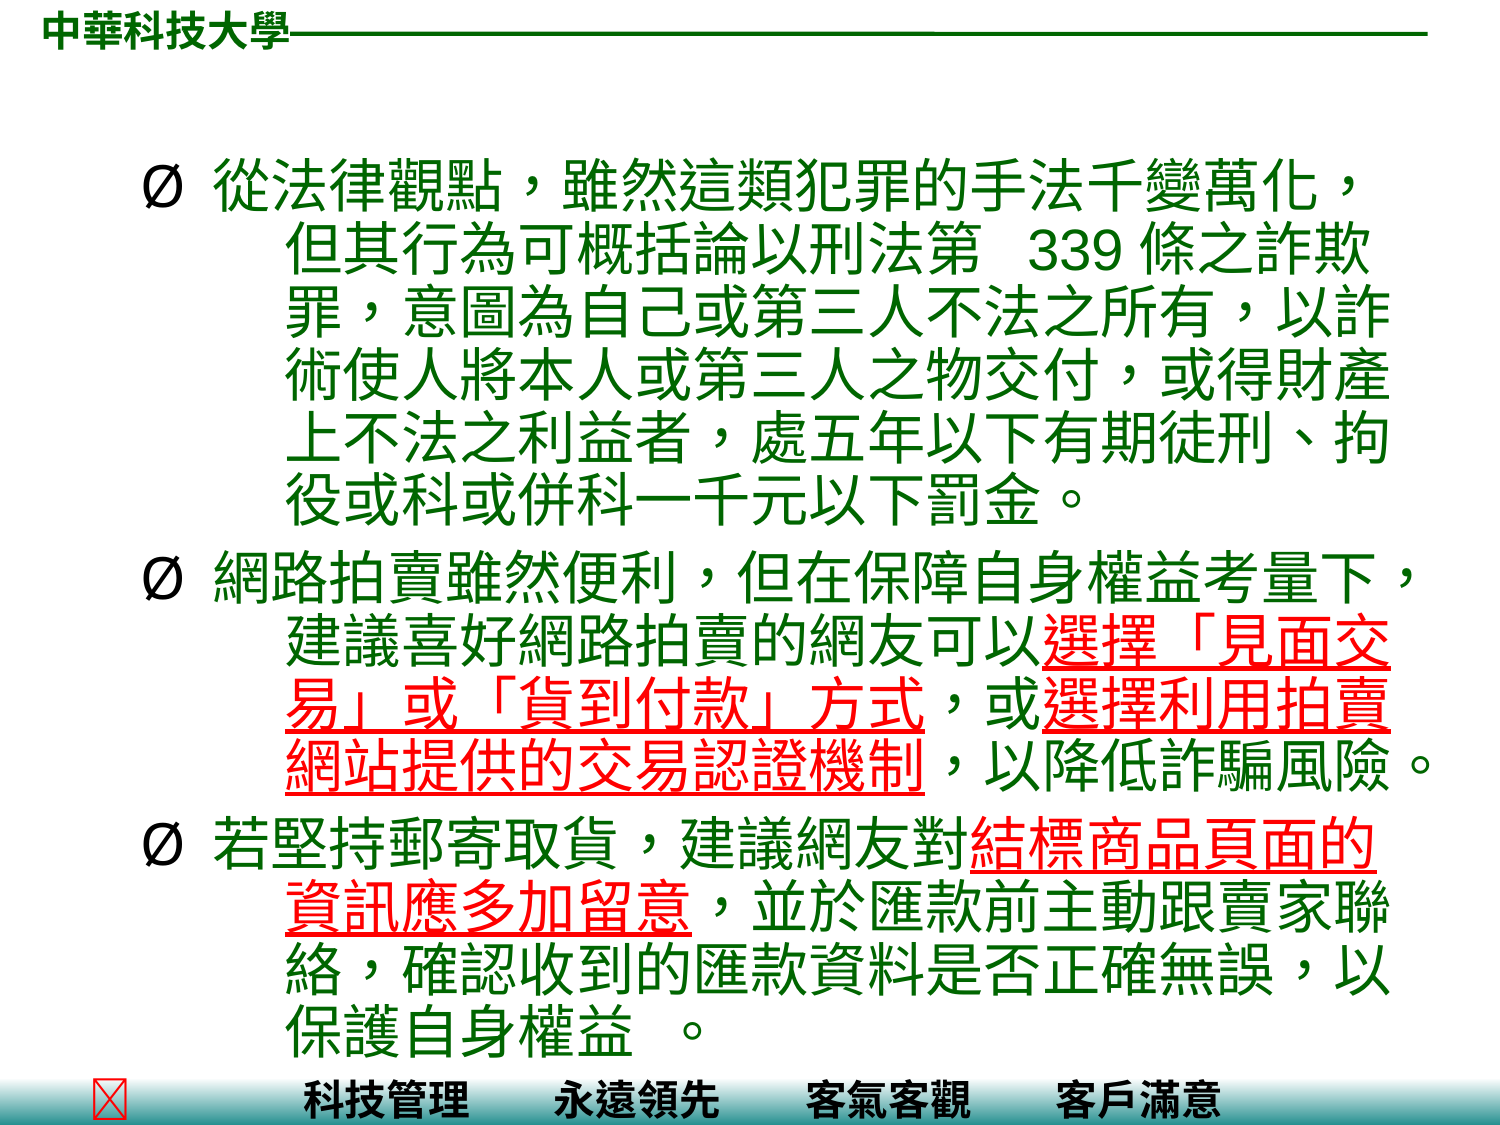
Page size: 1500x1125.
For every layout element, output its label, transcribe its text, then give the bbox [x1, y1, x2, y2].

list 從法律觀點，雖然這類犯罪的手法千變萬化，但其行為可概括論以刑法第 339條之詐欺罪，意圖為自己或第三人不法之所有，以詐術使人將本人或第三人之物交付，或得財產上不法之利益者，處五年以下有期徒刑、拘役或科或併科一千元以下罰金。 網路拍賣雖然便利，但在保障自身權益考量下，建議喜好網路拍賣的網友可以選擇「見面交易」或「貨到付款」方式，或選擇利用拍賣網站提供的交易認證機制，以降低詐騙風險。 若堅持郵寄取貨，建議網友對結標商品頁面的資訊應多加留意，並於匯款前主動跟賣家聯絡，確認收到的匯款資料是否正確無誤，以保護自身權益 。 [125, 149, 1413, 1088]
